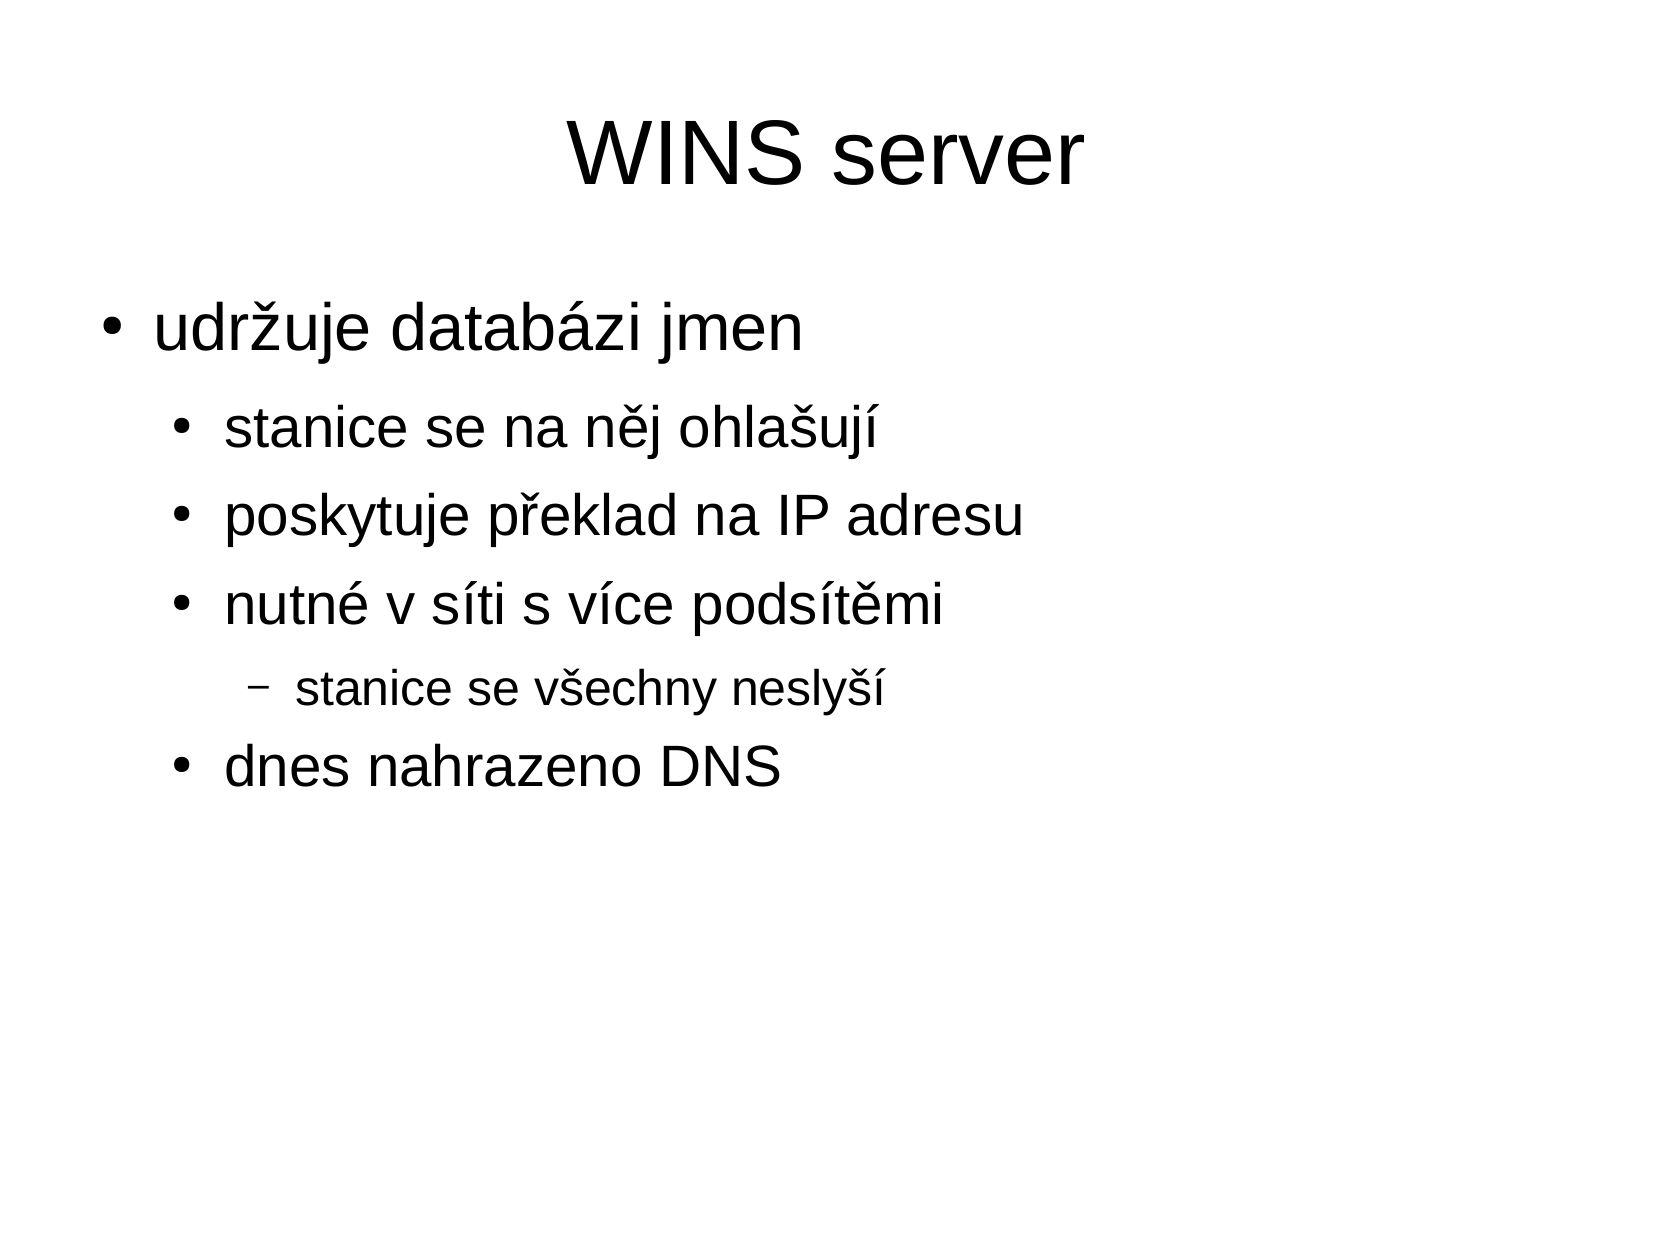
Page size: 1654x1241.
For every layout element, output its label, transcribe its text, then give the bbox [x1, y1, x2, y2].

title WINS server [82, 49, 1571, 257]
list udržuje databázi jmen stanice se na něj ohlašují poskytuje překlad na IP adresu nutné v síti s více podsítěmi stanice se všechny neslyší dnes nahrazeno DNS [82, 290, 1571, 1109]
